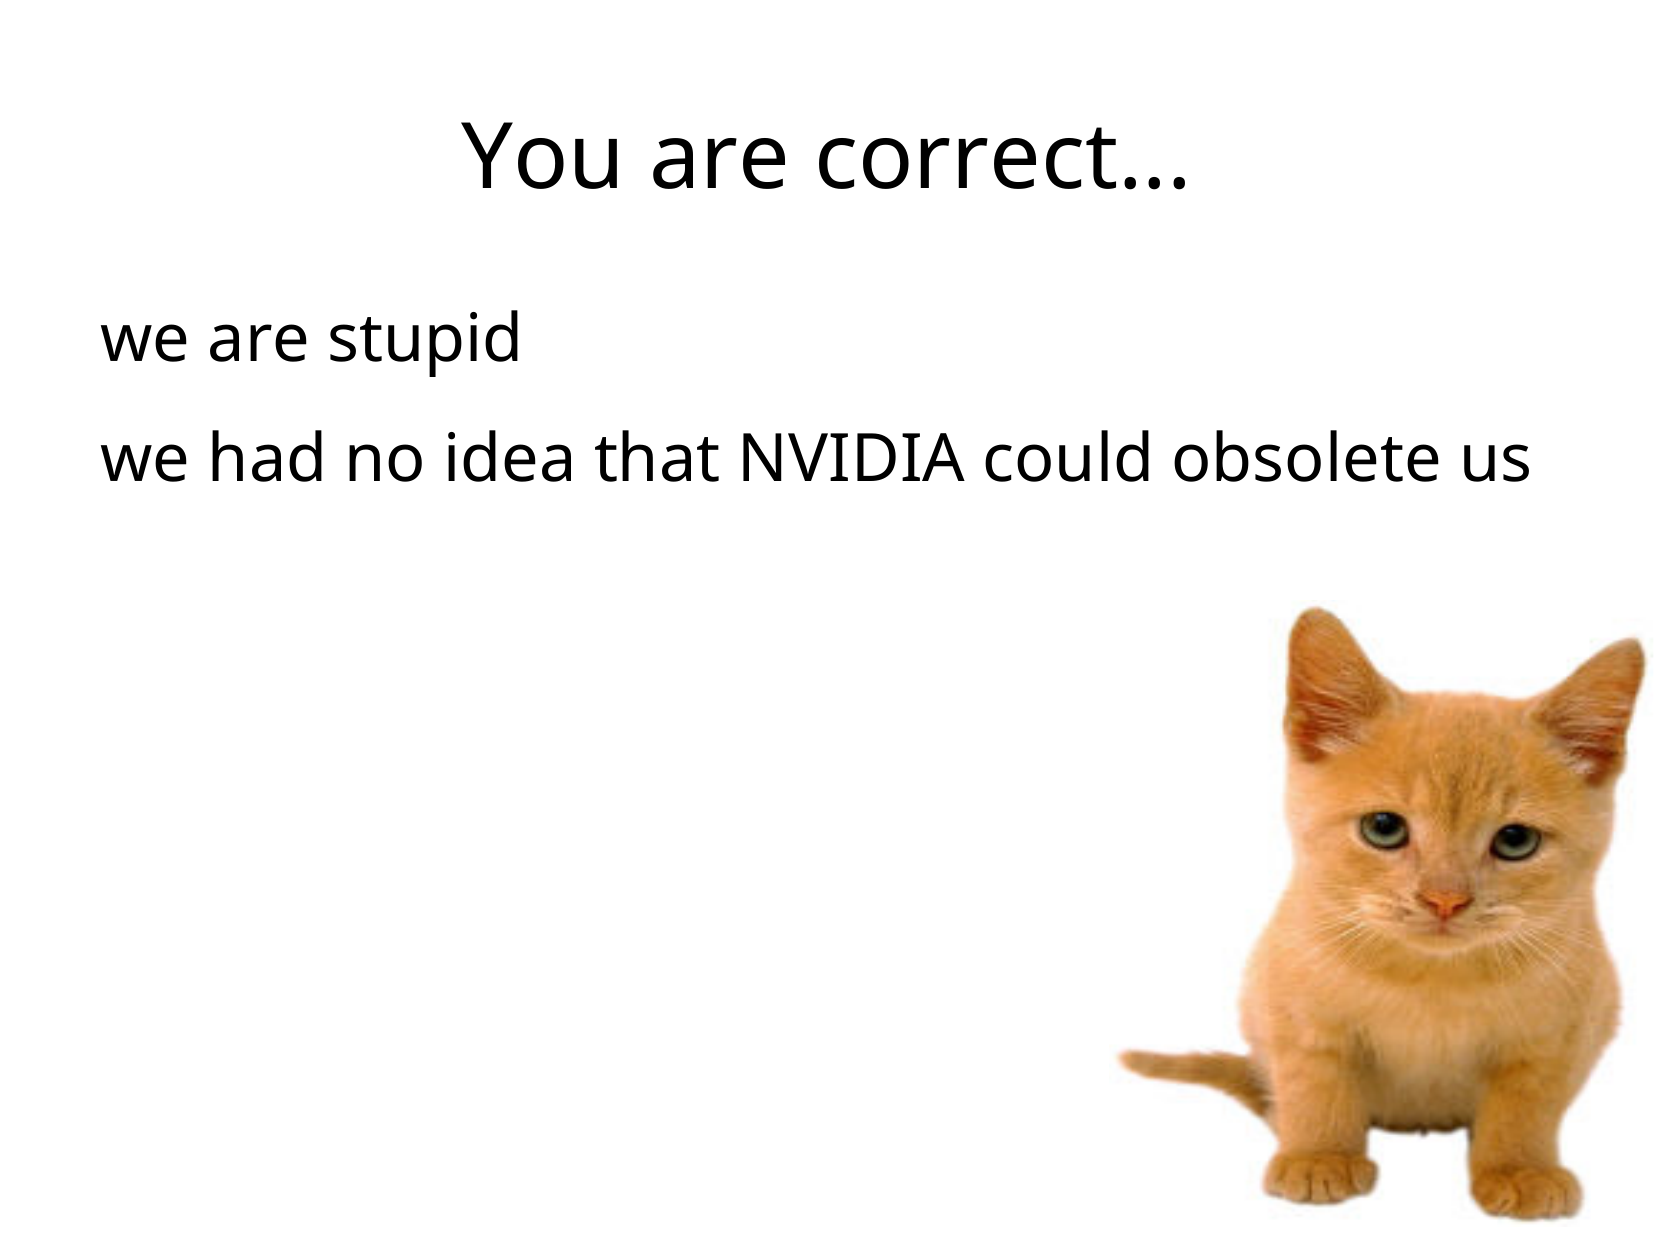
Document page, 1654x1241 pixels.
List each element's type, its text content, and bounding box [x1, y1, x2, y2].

picture [1109, 600, 1654, 1227]
title You are correct... [82, 49, 1571, 257]
list we are stupid we had no idea that NVIDIA could obsolete us [82, 290, 1571, 1109]
